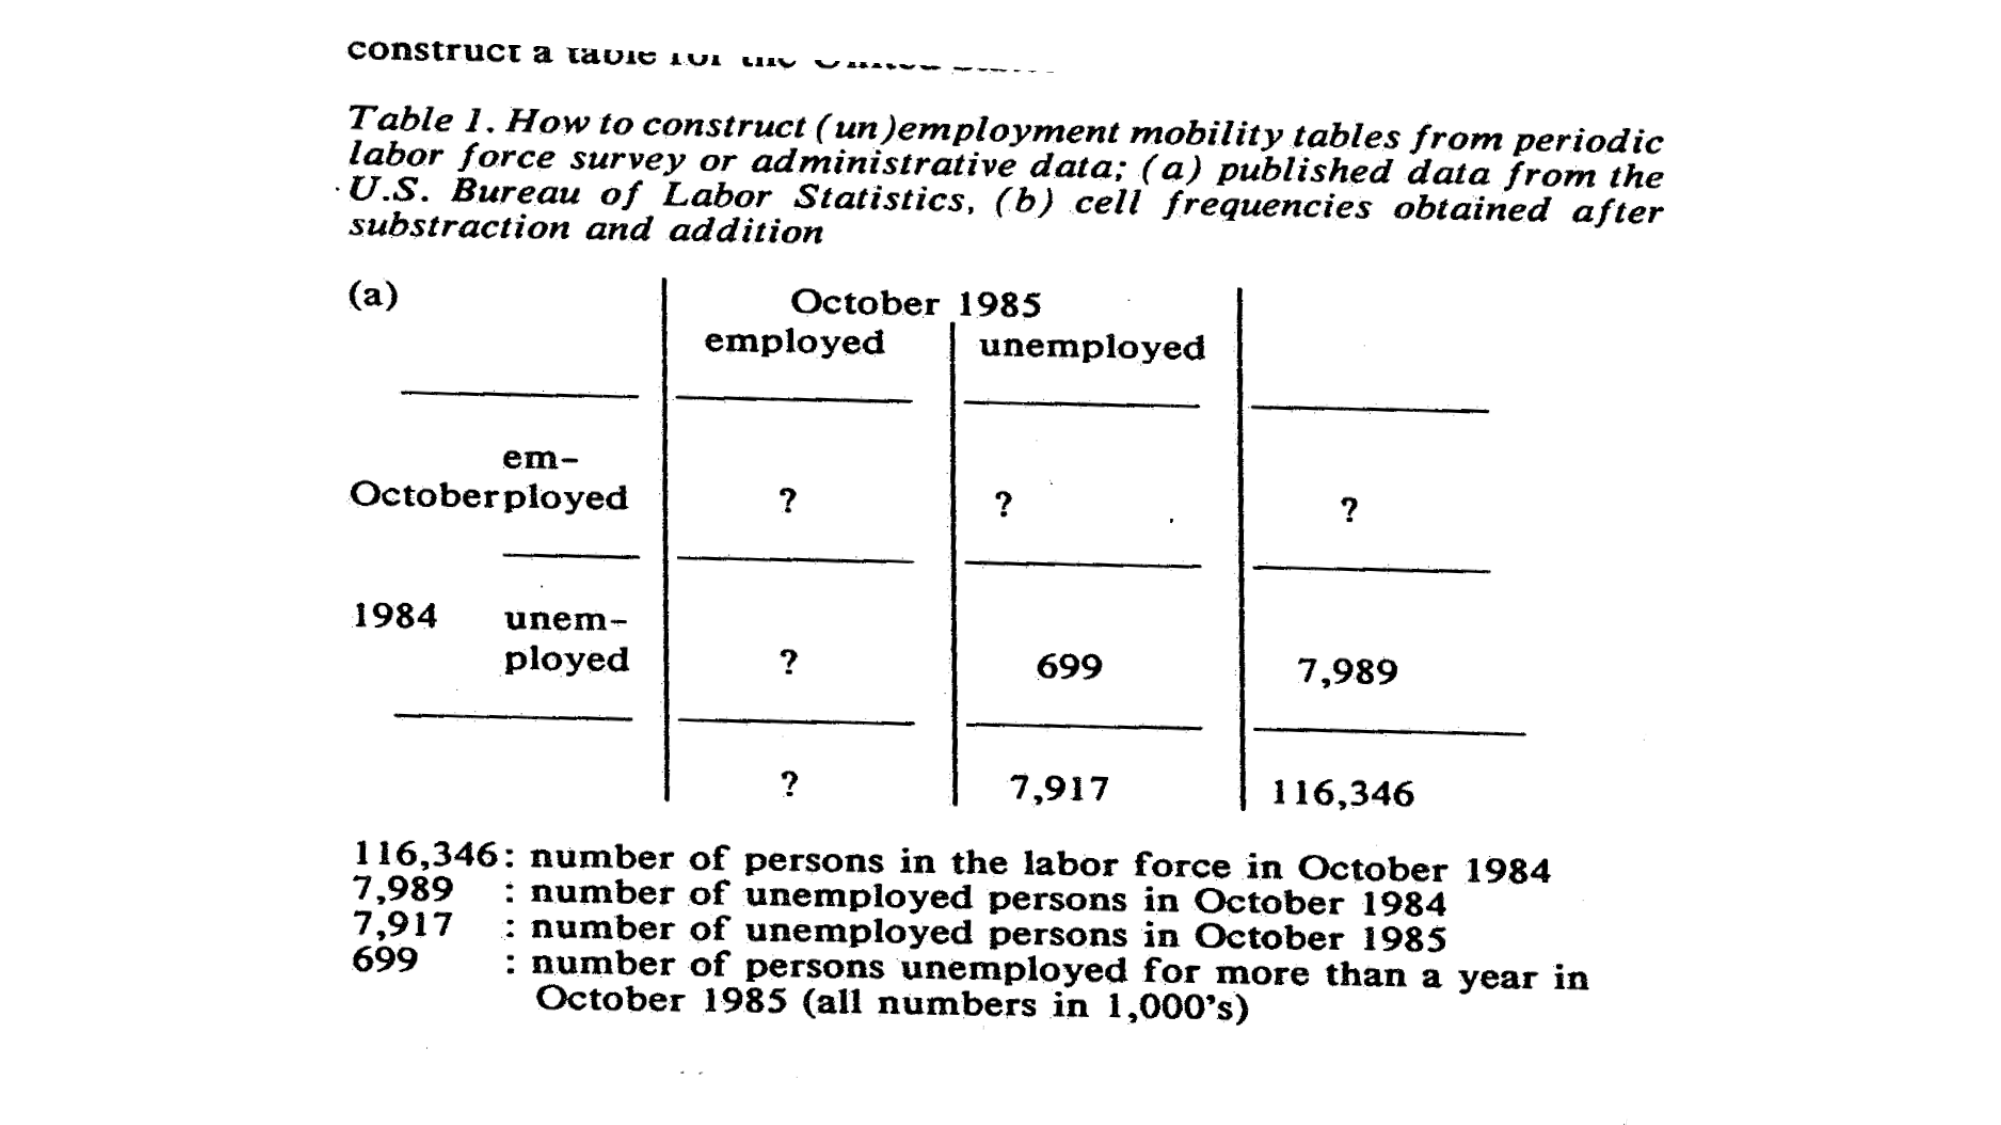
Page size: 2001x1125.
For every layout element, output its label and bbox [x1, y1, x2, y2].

picture [196, 31, 1678, 1125]
